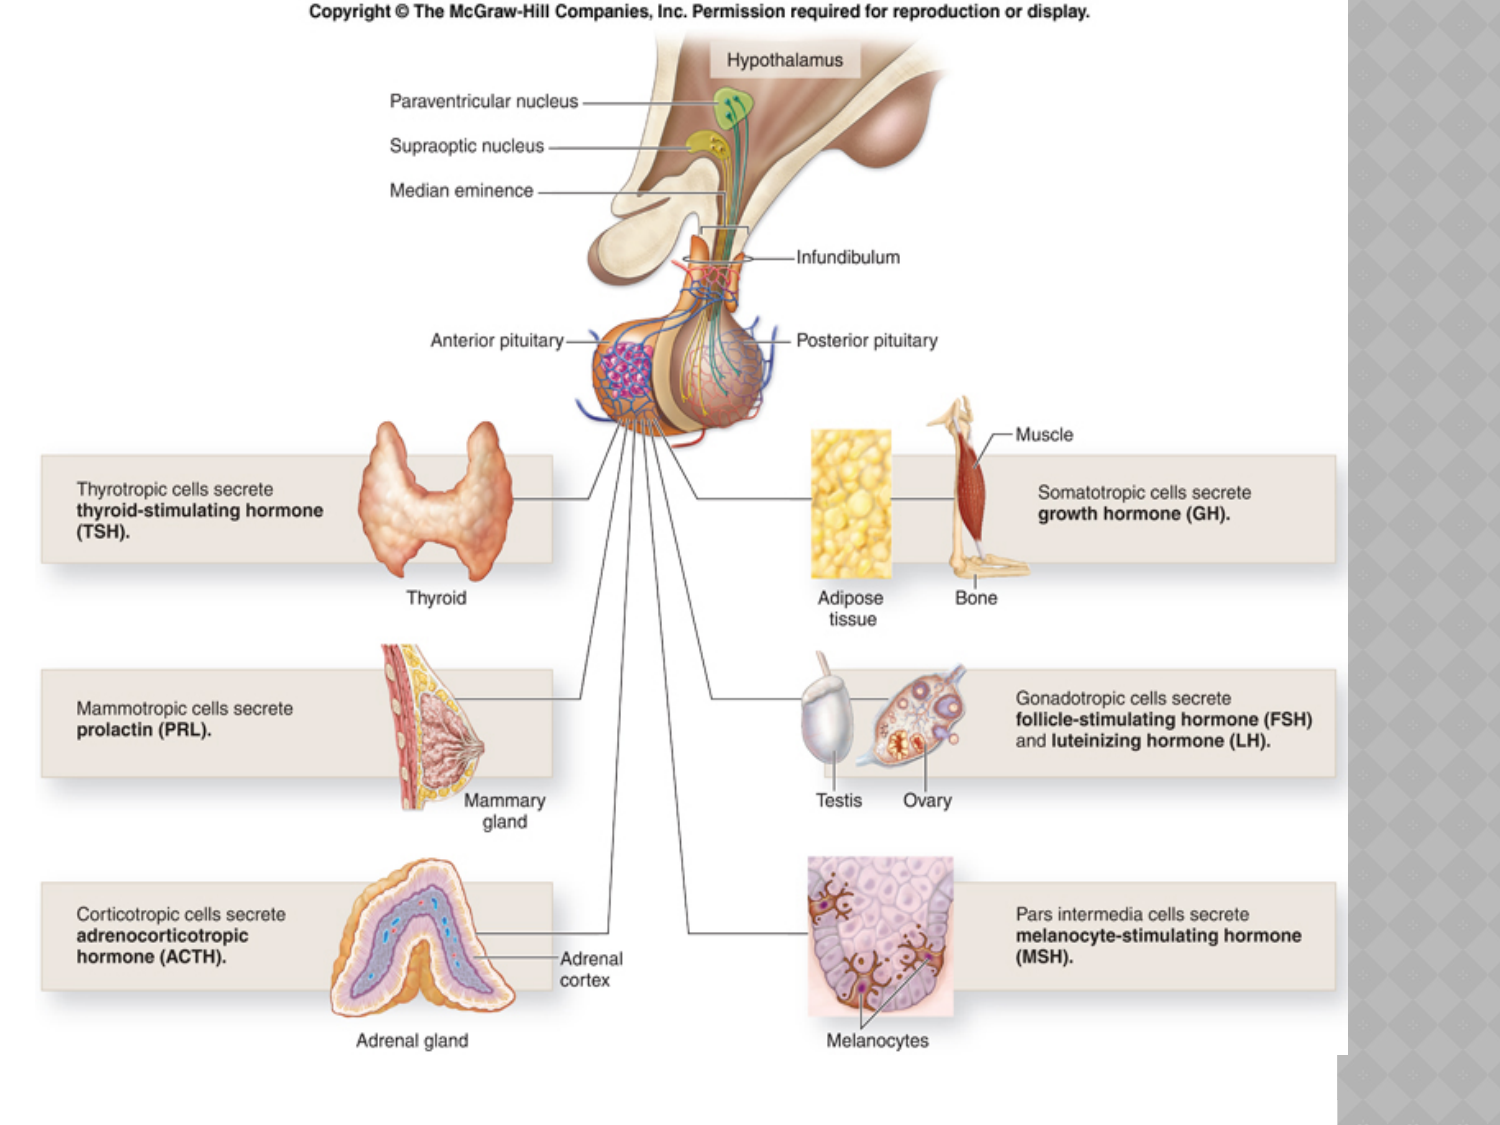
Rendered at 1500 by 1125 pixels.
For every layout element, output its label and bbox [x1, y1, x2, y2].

picture [35, 0, 1348, 1055]
